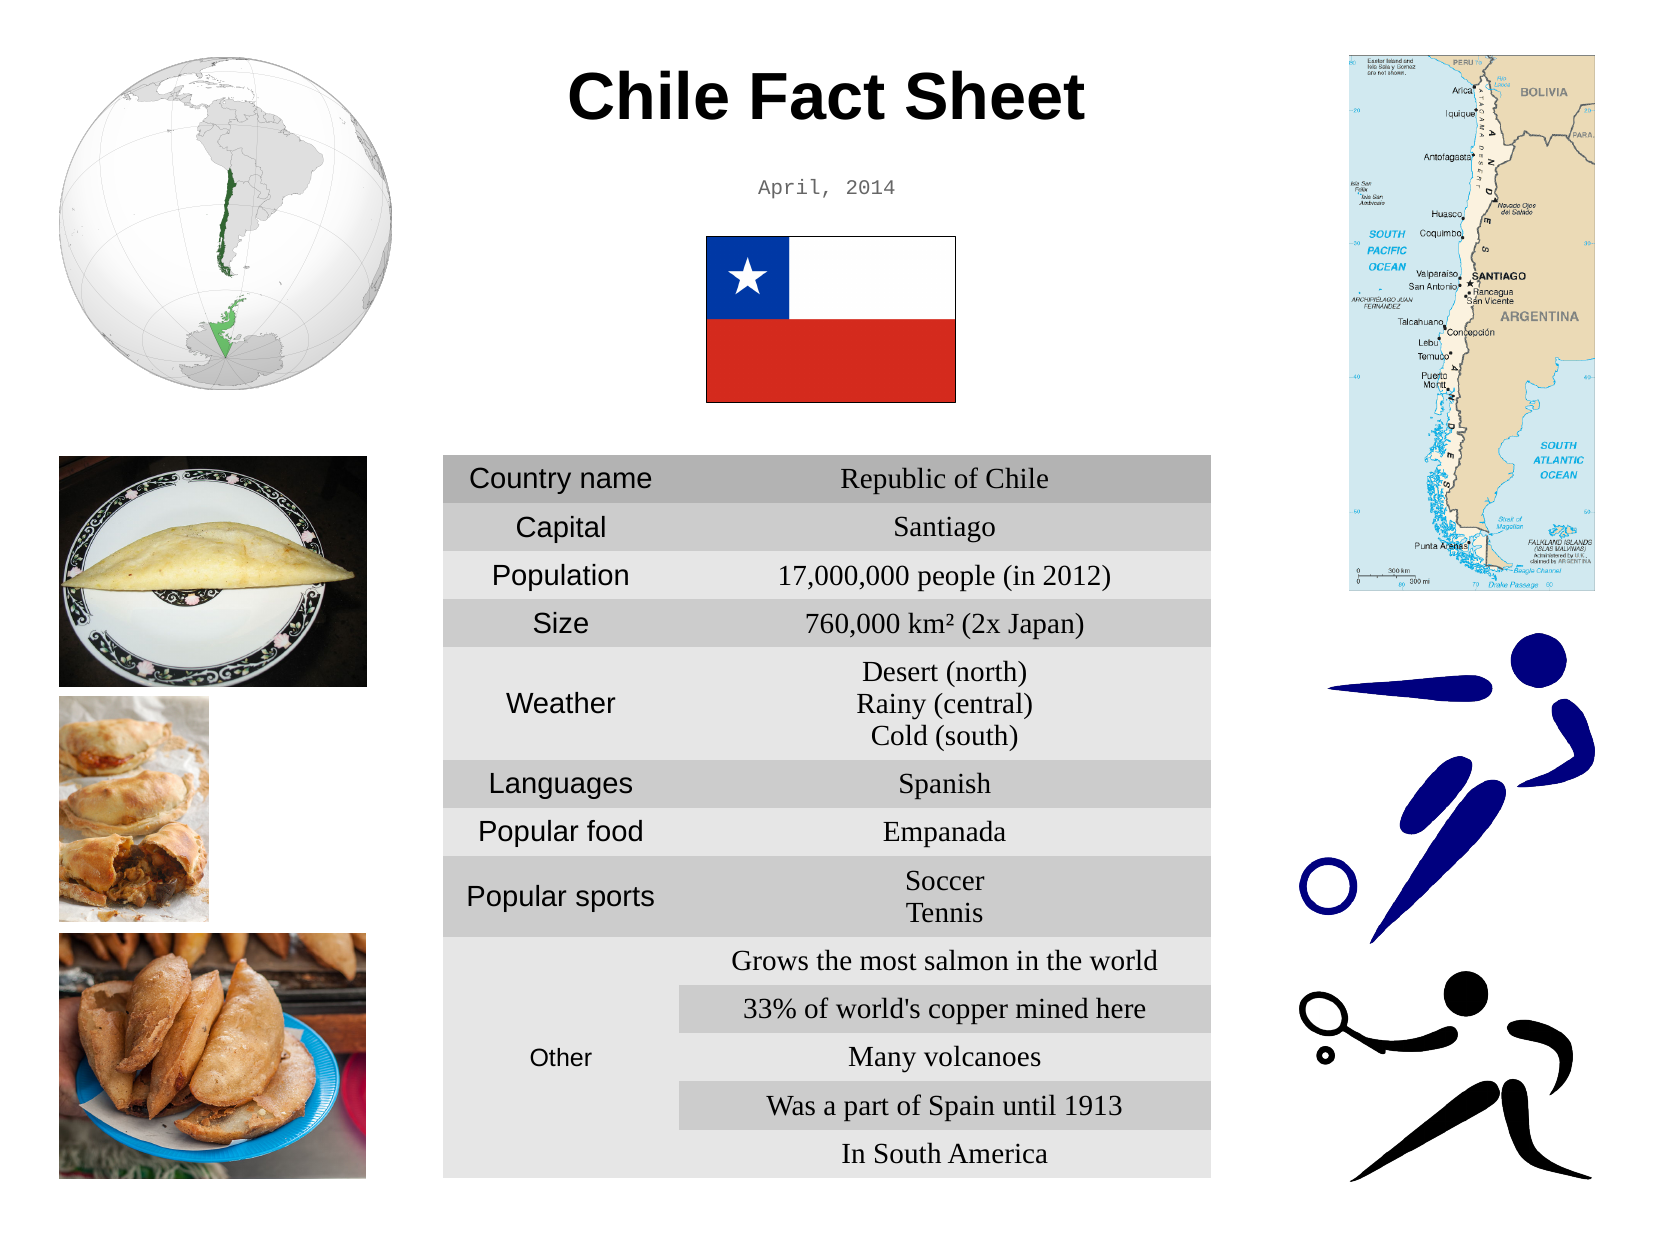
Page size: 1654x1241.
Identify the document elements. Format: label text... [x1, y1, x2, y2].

table_cell In South America [679, 1130, 1211, 1178]
table_cell Popular sports [443, 856, 679, 937]
table_cell Languages [443, 760, 679, 808]
picture [1299, 633, 1595, 944]
picture [1349, 55, 1595, 591]
picture [706, 236, 955, 402]
table_cell Grows the most salmon in the world [679, 937, 1211, 985]
table_cell 17,000,000 people (in 2012) [679, 551, 1211, 599]
table_cell Weather [443, 647, 679, 760]
table_cell Size [443, 599, 679, 647]
picture [59, 456, 367, 688]
table_cell 760,000 km² (2x Japan) [679, 599, 1211, 647]
table_cell Population [443, 551, 679, 599]
table_cell Popular food [443, 808, 679, 856]
table_header Country name [443, 455, 679, 503]
picture [59, 933, 366, 1179]
title Chile Fact Sheet [566, 59, 1087, 134]
table_cell Empanada [679, 808, 1211, 856]
table_cell Santiago [679, 503, 1211, 551]
table_cell Was a part of Spain until 1913 [679, 1081, 1211, 1130]
table_header Republic of Chile [679, 455, 1211, 503]
table_cell Spanish [679, 760, 1211, 808]
text_box April, 2014 [743, 129, 911, 236]
table_cell Many volcanoes [679, 1033, 1211, 1081]
picture [59, 57, 392, 390]
picture [1299, 971, 1592, 1182]
table_cell Capital [443, 503, 679, 551]
picture [59, 696, 209, 922]
table_cell Desert (north) Rainy (central) Cold (south) [679, 647, 1211, 760]
table_cell Soccer Tennis [679, 856, 1211, 937]
table_cell Other [443, 937, 679, 1178]
table_cell 33% of world's copper mined here [679, 985, 1211, 1033]
